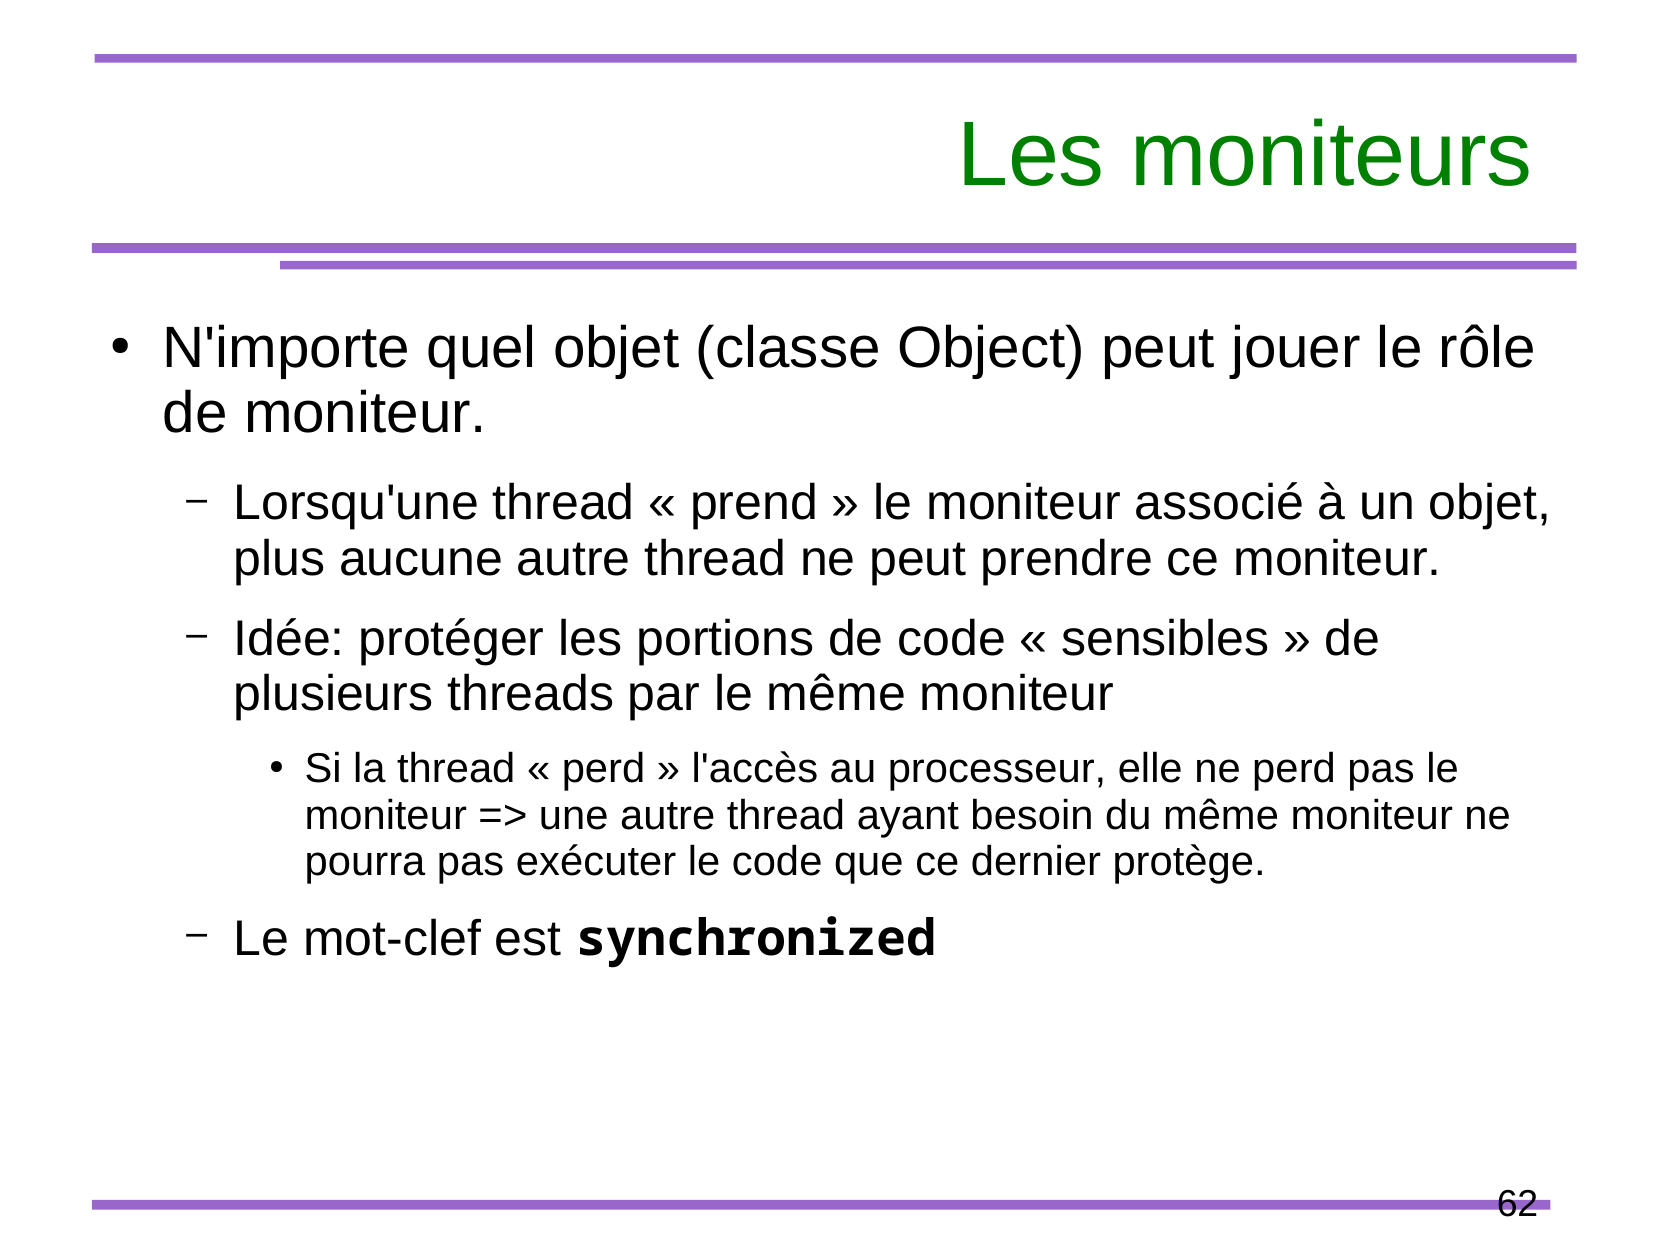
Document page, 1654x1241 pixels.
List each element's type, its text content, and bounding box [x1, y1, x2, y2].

title Les moniteurs [121, 49, 1534, 257]
list N'importe quel objet (classe Object) peut jouer le rôle de moniteur. Lorsqu'une thread « prend » le moniteur associé à un objet, plus aucune autre thread ne peut prendre ce moniteur. Idée: protéger les portions de code « sensibles » de plusieurs threads par le même moniteur Si la thread « perd » l'accès au processeur, elle ne perd pas le moniteur => une autre thread ayant besoin du même moniteur ne pourra pas exécuter le code que ce dernier protège. Le mot-clef est synchronized [92, 315, 1563, 1163]
